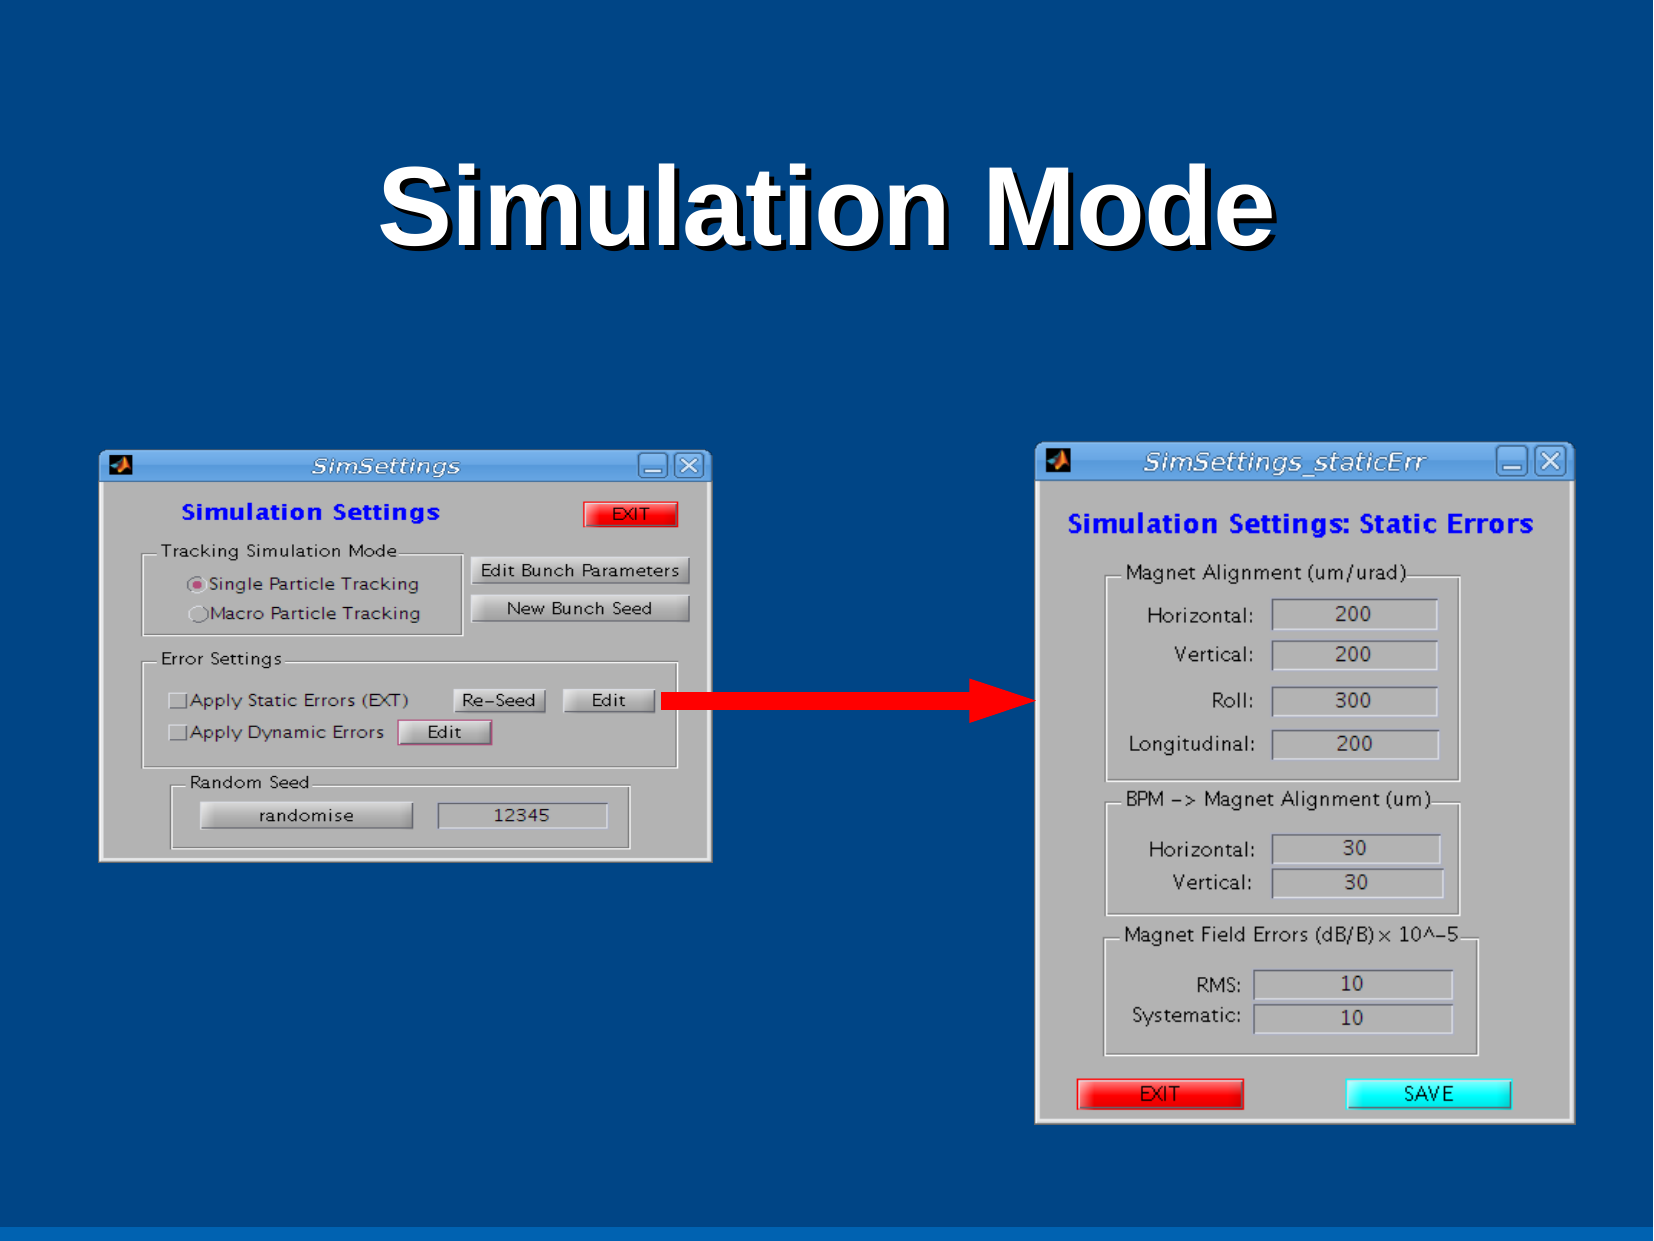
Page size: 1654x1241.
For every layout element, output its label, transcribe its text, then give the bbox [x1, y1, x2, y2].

title Simulation Mode [121, 102, 1533, 311]
picture [98, 449, 713, 863]
picture [1034, 441, 1576, 1126]
